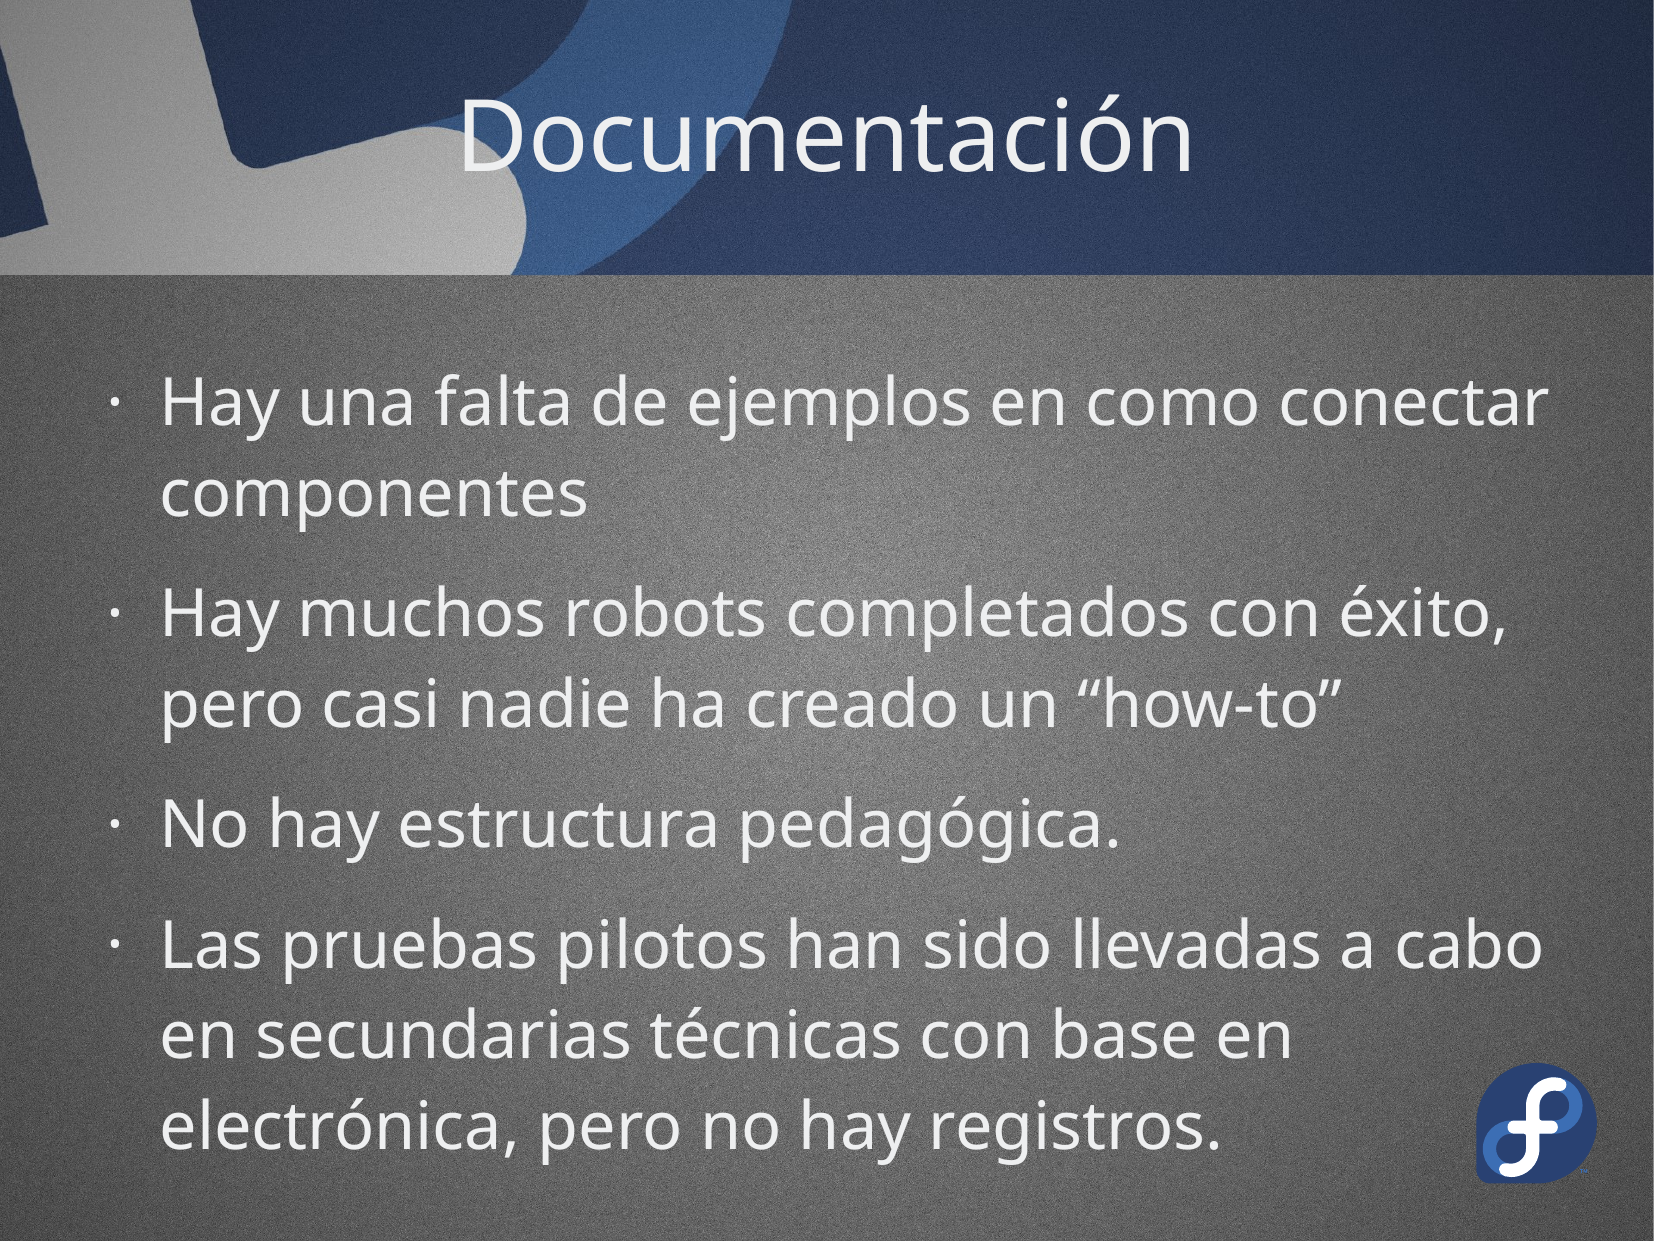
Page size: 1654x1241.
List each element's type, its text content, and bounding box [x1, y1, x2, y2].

list Hay una falta de ejemplos en como conectar componentes Hay muchos robots completados con éxito, pero casi nadie ha creado un “how-to” No hay estructura pedagógica. Las pruebas pilotos han sido llevadas a cabo en secundarias técnicas con base en electrónica, pero no hay registros. [88, 354, 1565, 1143]
picture [0, 0, 1654, 1241]
title Documentación [88, 29, 1565, 237]
